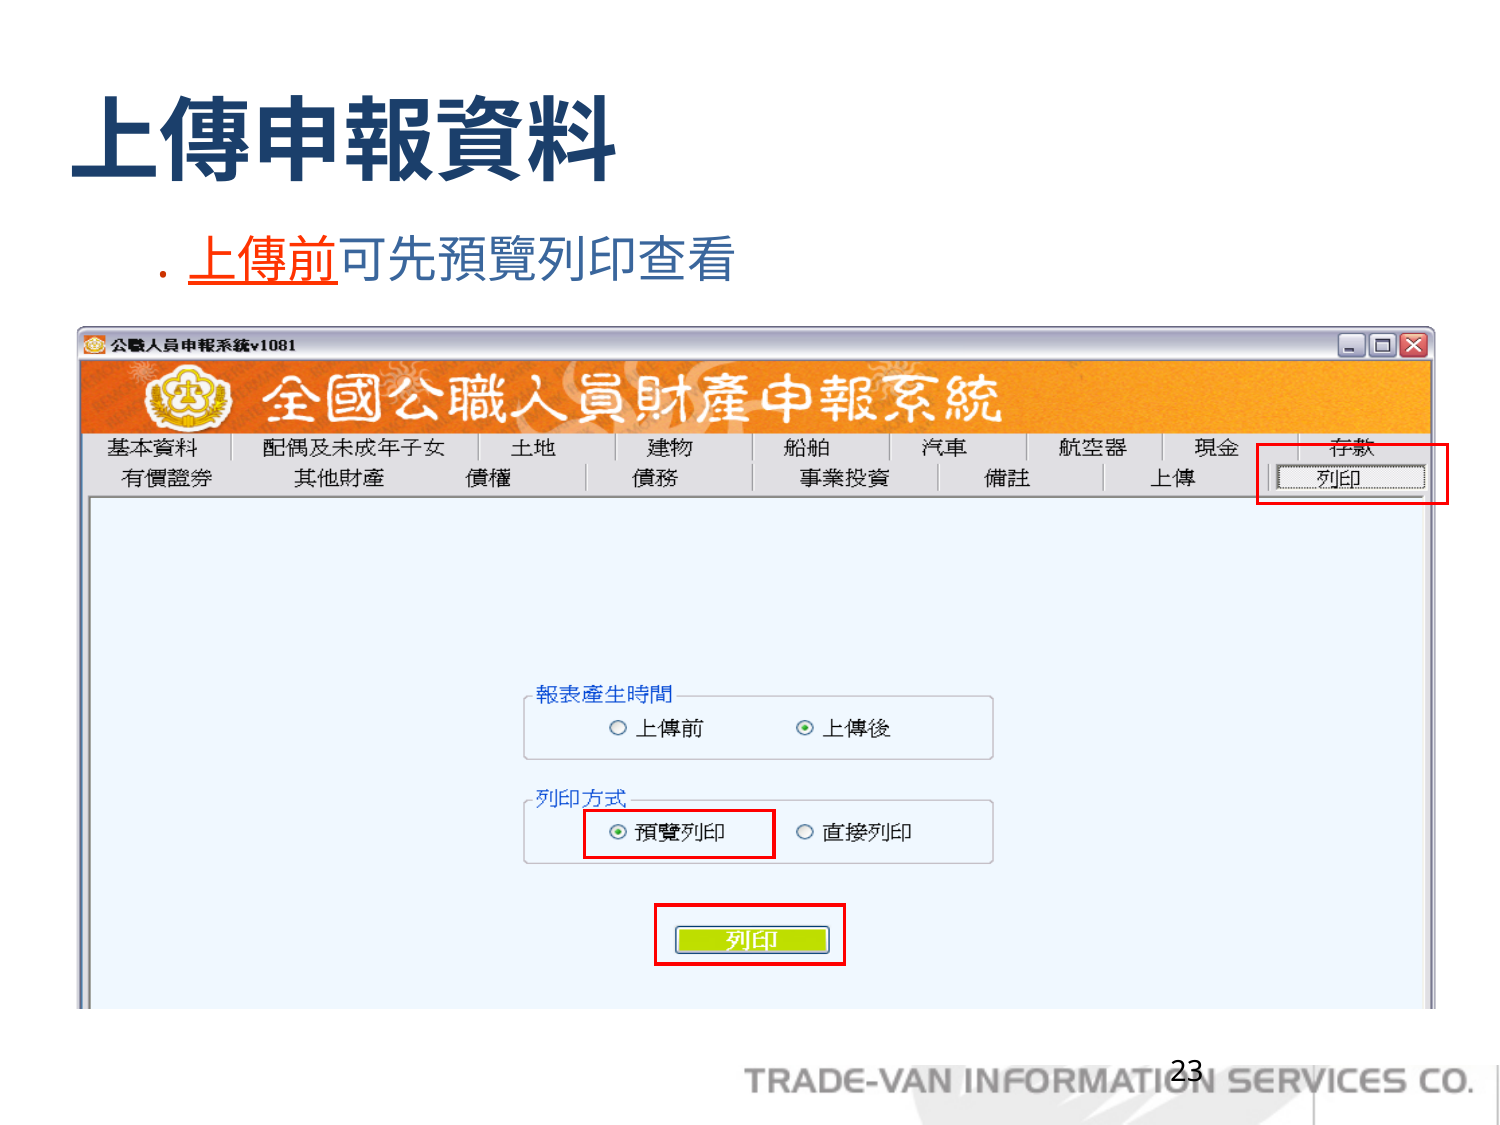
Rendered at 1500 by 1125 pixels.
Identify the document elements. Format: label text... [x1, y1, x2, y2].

text_box [0, 0, 1500, 1100]
text_box ․上傳前可先預覽列印查看 [135, 220, 1447, 296]
picture [1259, 446, 1436, 502]
text_box 上傳申報資料 [53, 43, 1403, 230]
picture [76, 326, 1436, 1009]
